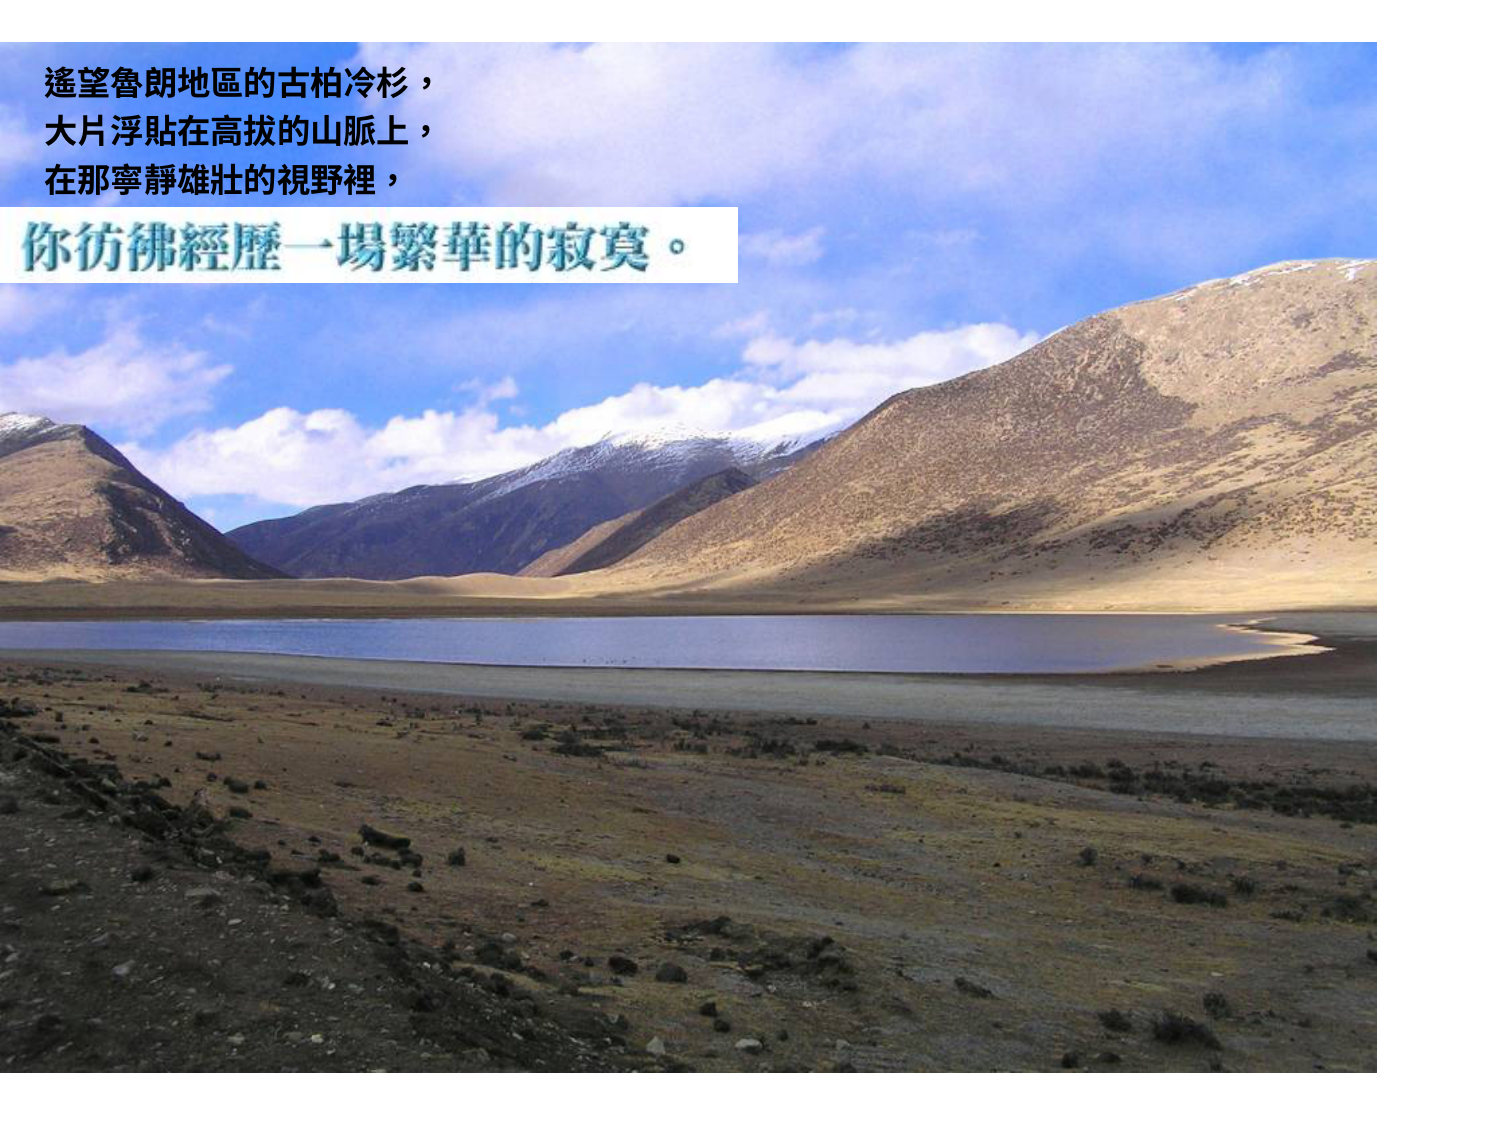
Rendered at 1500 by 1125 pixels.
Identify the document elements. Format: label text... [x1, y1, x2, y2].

picture [0, 42, 1377, 1073]
text_box 遙望魯朗地區的古柏冷杉， 大片浮貼在高拔的山脈上， 在那寧靜雄壯的視野裡， [29, 54, 807, 207]
